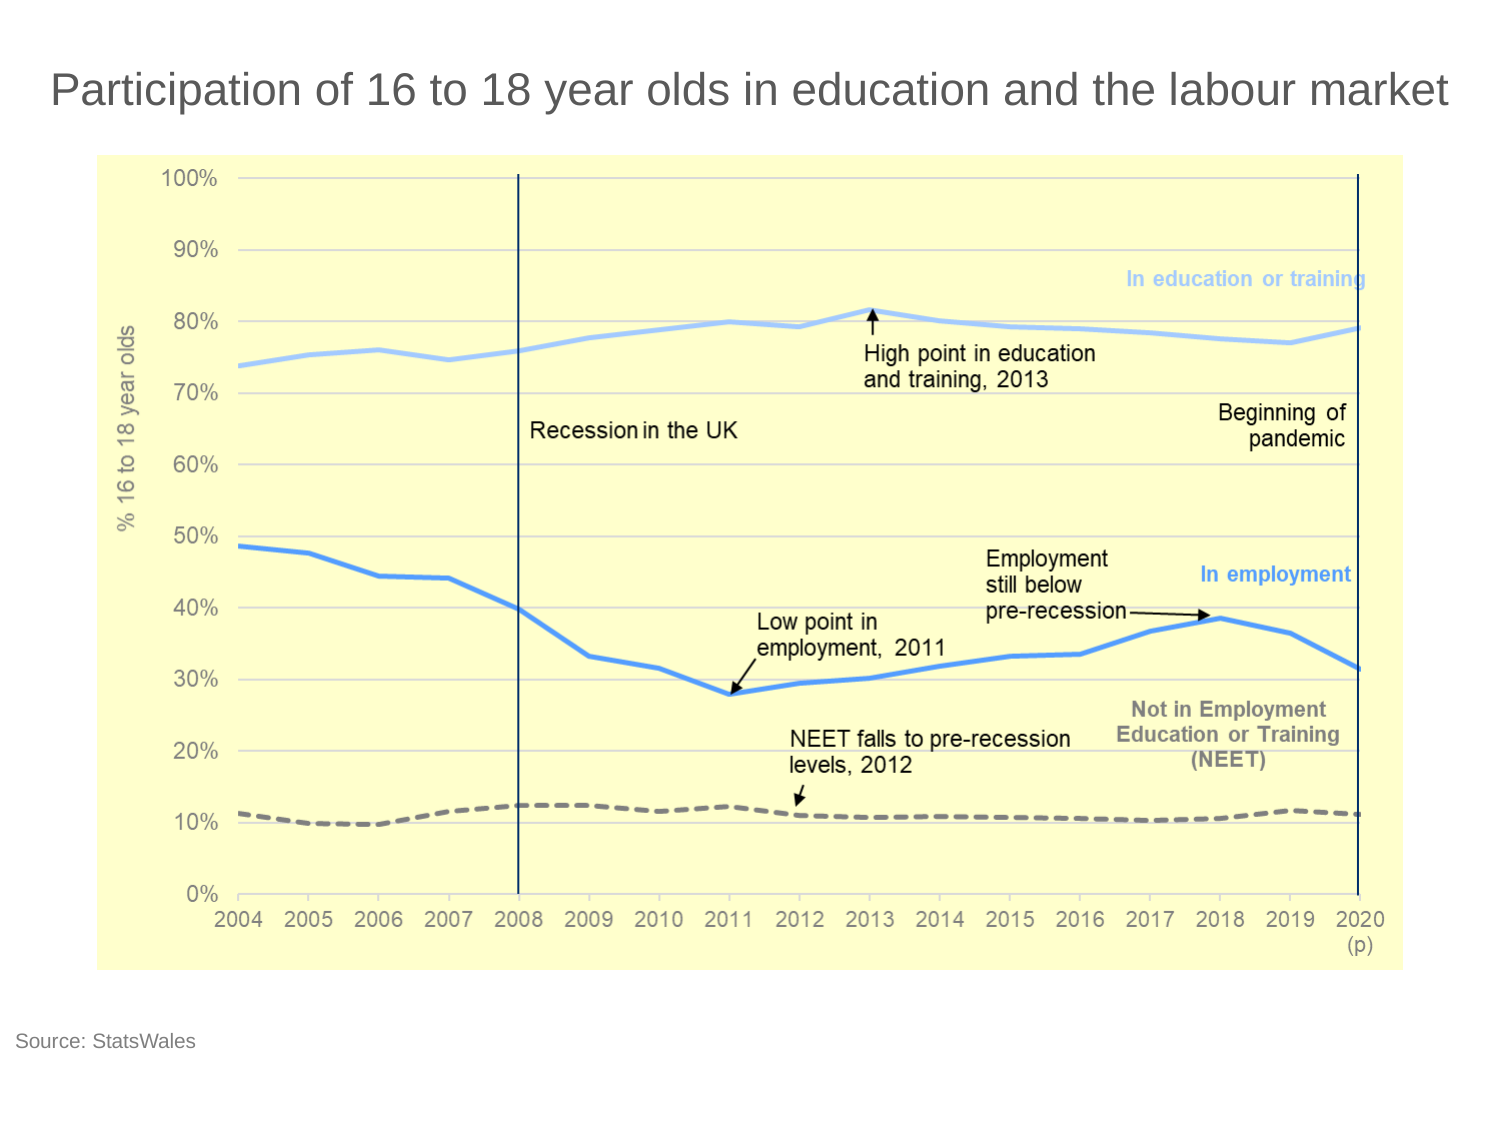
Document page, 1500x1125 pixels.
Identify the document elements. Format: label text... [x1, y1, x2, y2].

text_box Source: StatsWales [0, 1020, 1500, 1061]
title Participation of 16 to 18 year olds in education and the labour market [0, 1, 1500, 173]
picture [97, 155, 1403, 970]
